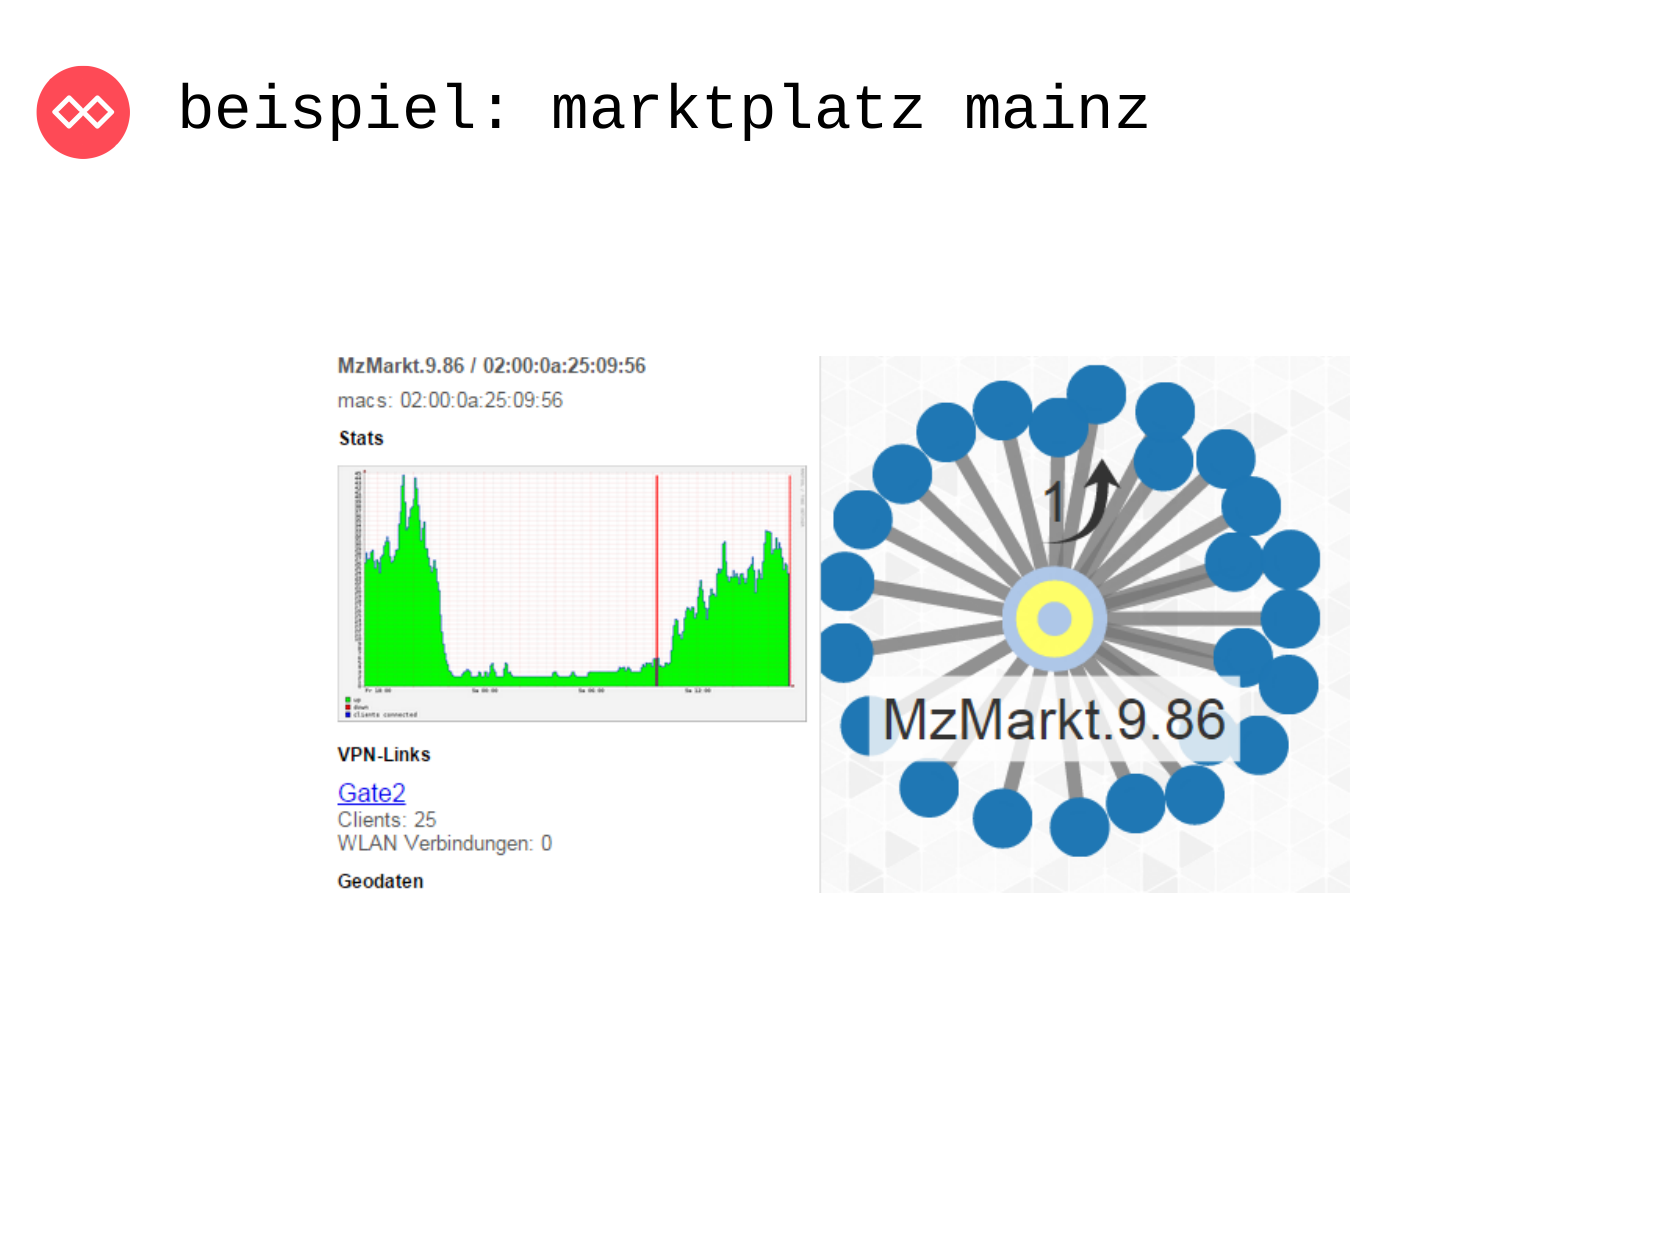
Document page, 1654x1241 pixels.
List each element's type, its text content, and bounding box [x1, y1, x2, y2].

title beispiel: marktplatz mainz [177, 8, 1465, 216]
picture [330, 356, 1350, 893]
picture [17, 46, 149, 178]
